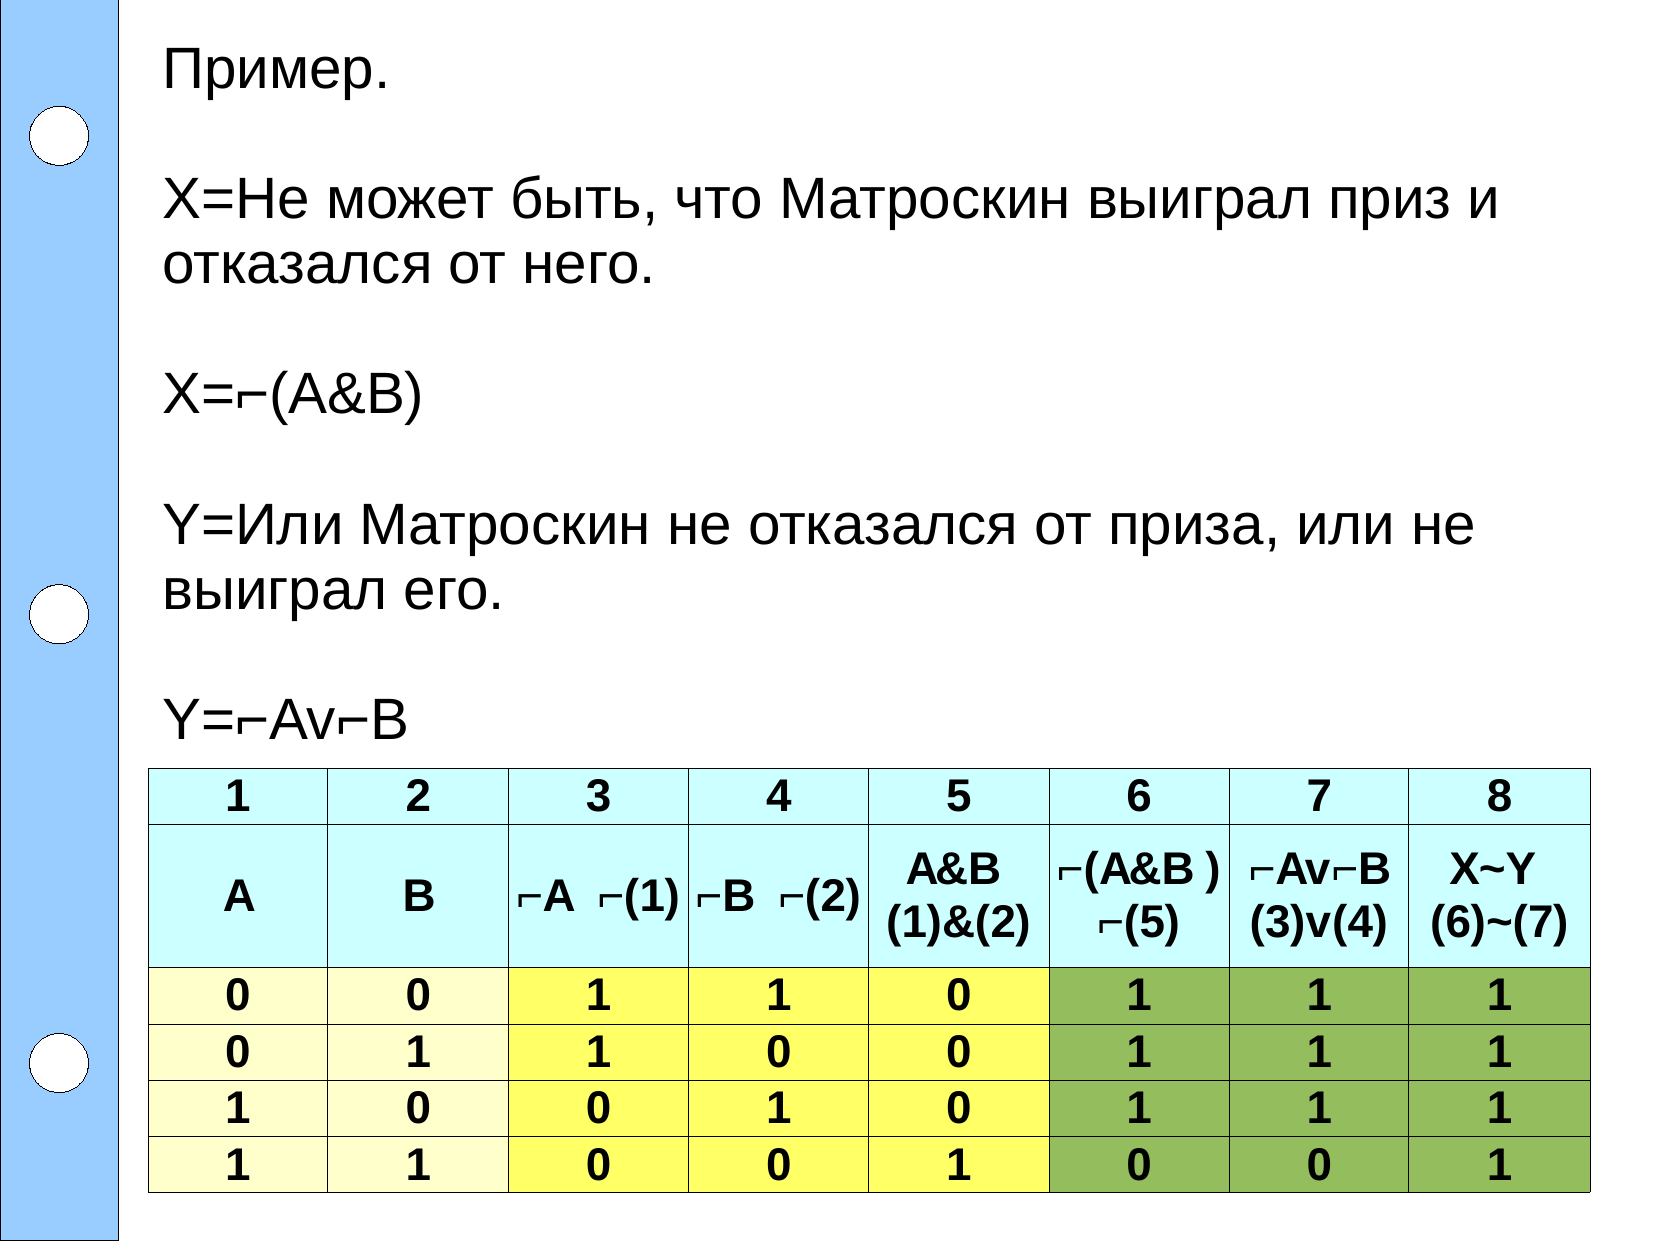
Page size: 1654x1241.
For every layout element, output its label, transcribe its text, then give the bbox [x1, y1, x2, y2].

text_box Пример. Х=Не может быть, что Матроскин выиграл приз и отказался от него. Х=⌐(А&B) Y=Или Матроскин не отказался от приза, или не выиграл его. Y=⌐Av⌐B [147, 28, 1536, 757]
chart [147, 767, 1654, 1196]
text_box [0, 0, 119, 1241]
